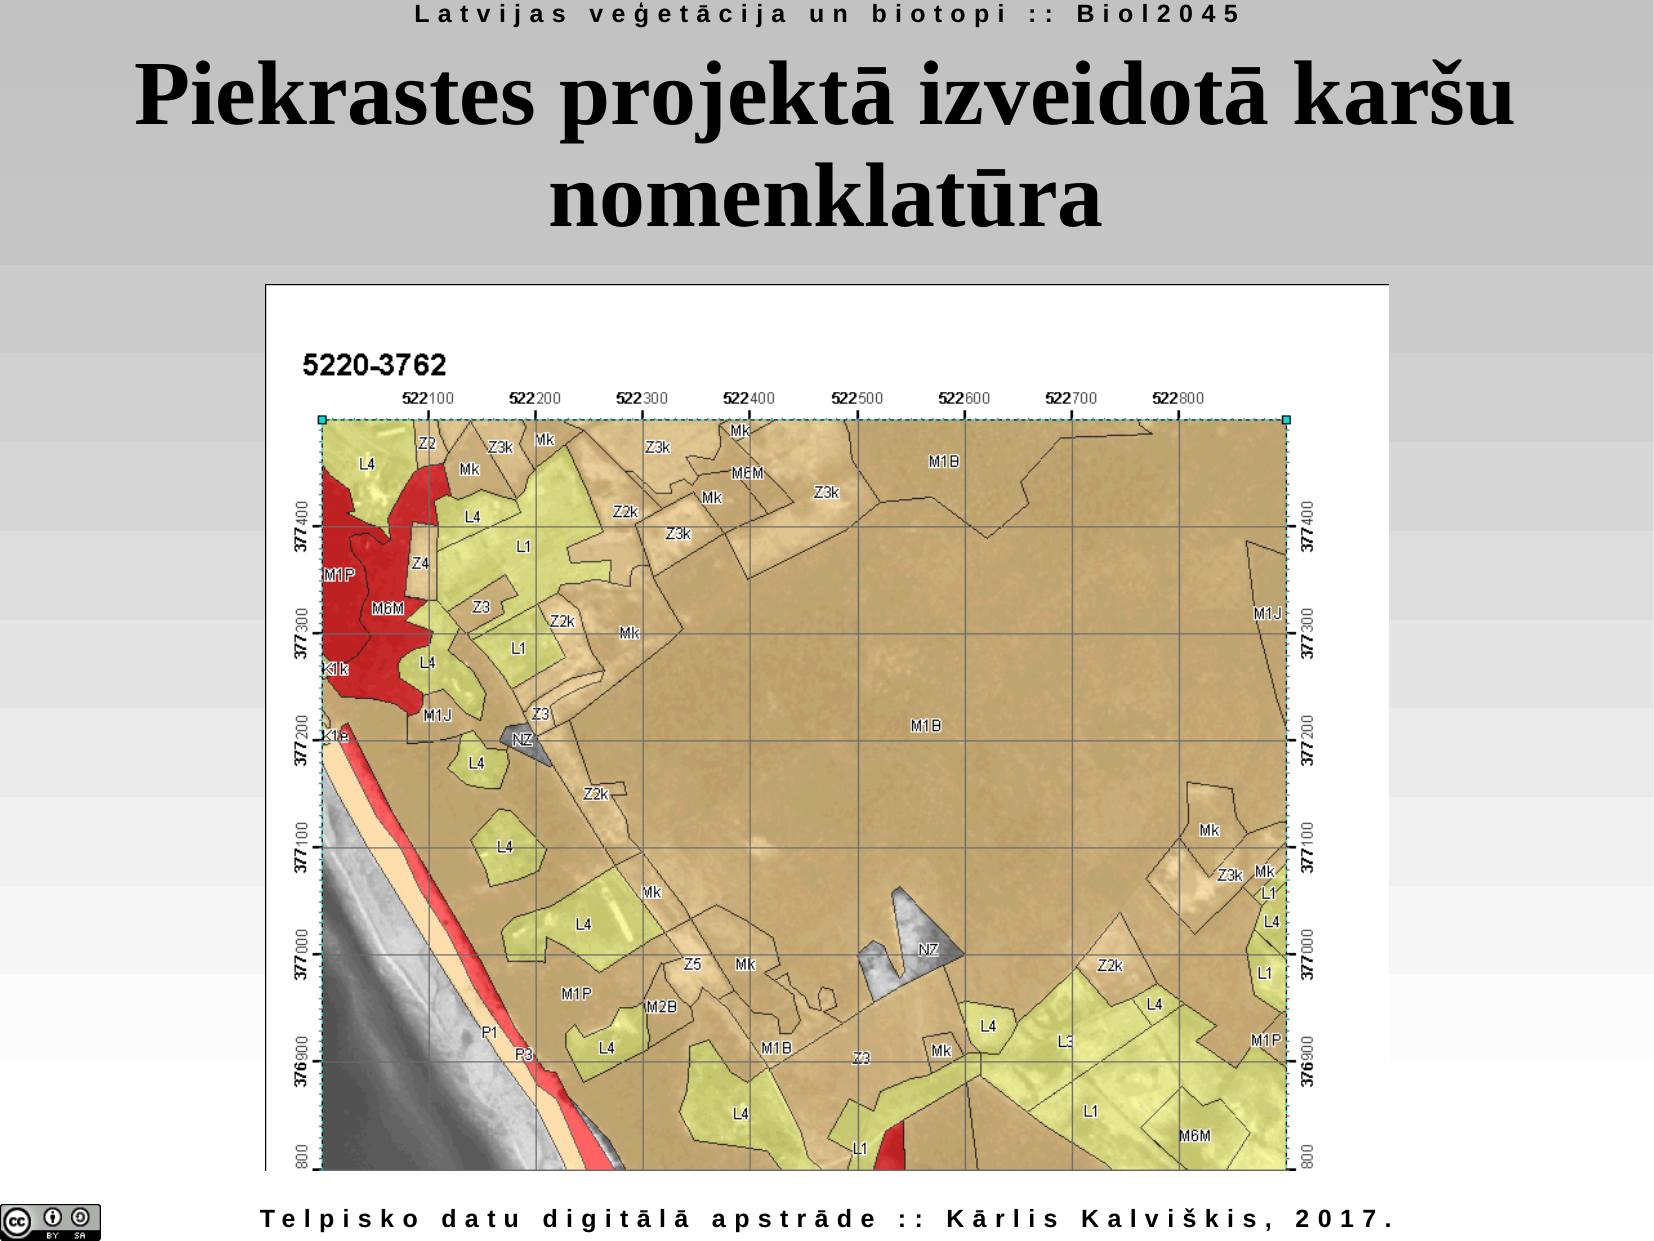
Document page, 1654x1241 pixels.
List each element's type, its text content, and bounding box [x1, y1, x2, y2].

picture [0, 284, 1654, 1241]
title Piekrastes projektā izveidotā karšu nomenklatūra [0, 1, 1654, 287]
